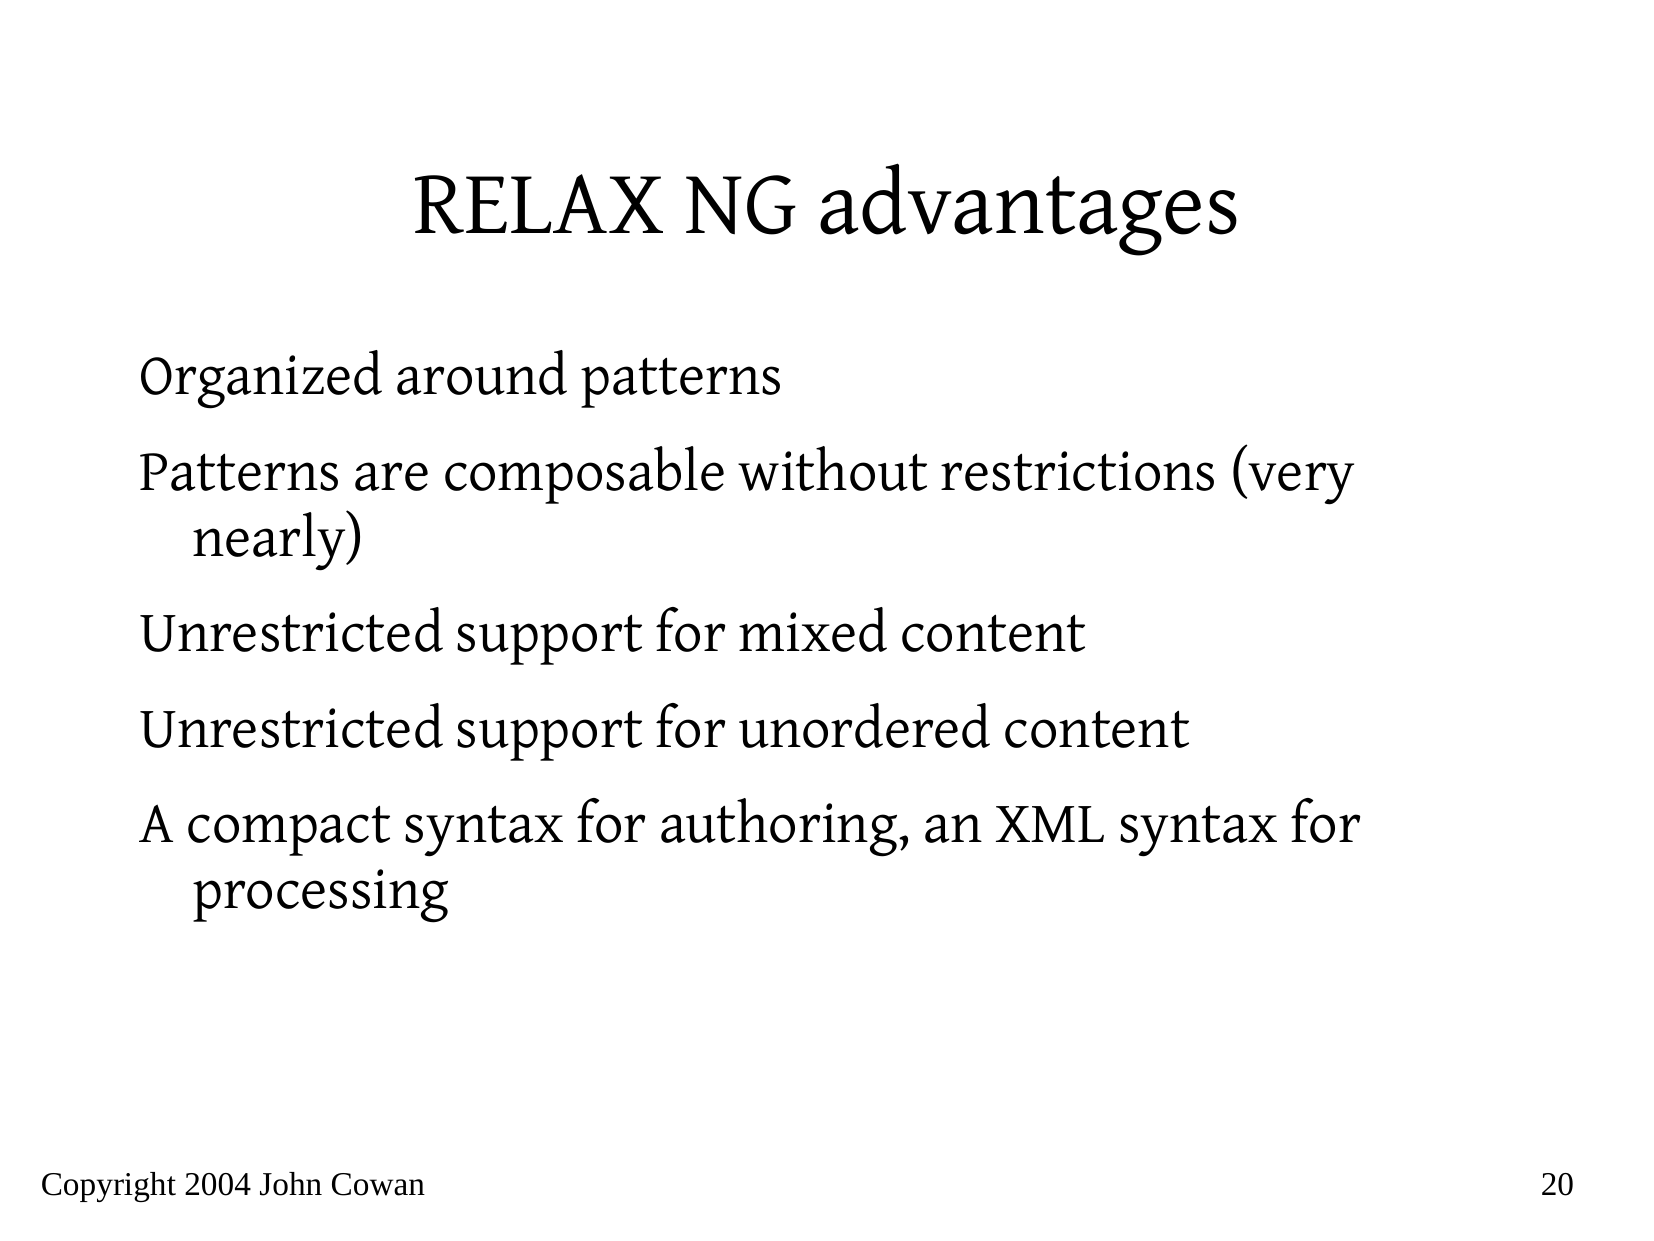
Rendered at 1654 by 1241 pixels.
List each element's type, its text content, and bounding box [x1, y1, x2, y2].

list Organized around patterns Patterns are composable without restrictions (very nearly) Unrestricted support for mixed content Unrestricted support for unordered content A compact syntax for authoring, an XML syntax for processing [121, 344, 1534, 1127]
title RELAX NG advantages [121, 102, 1534, 311]
